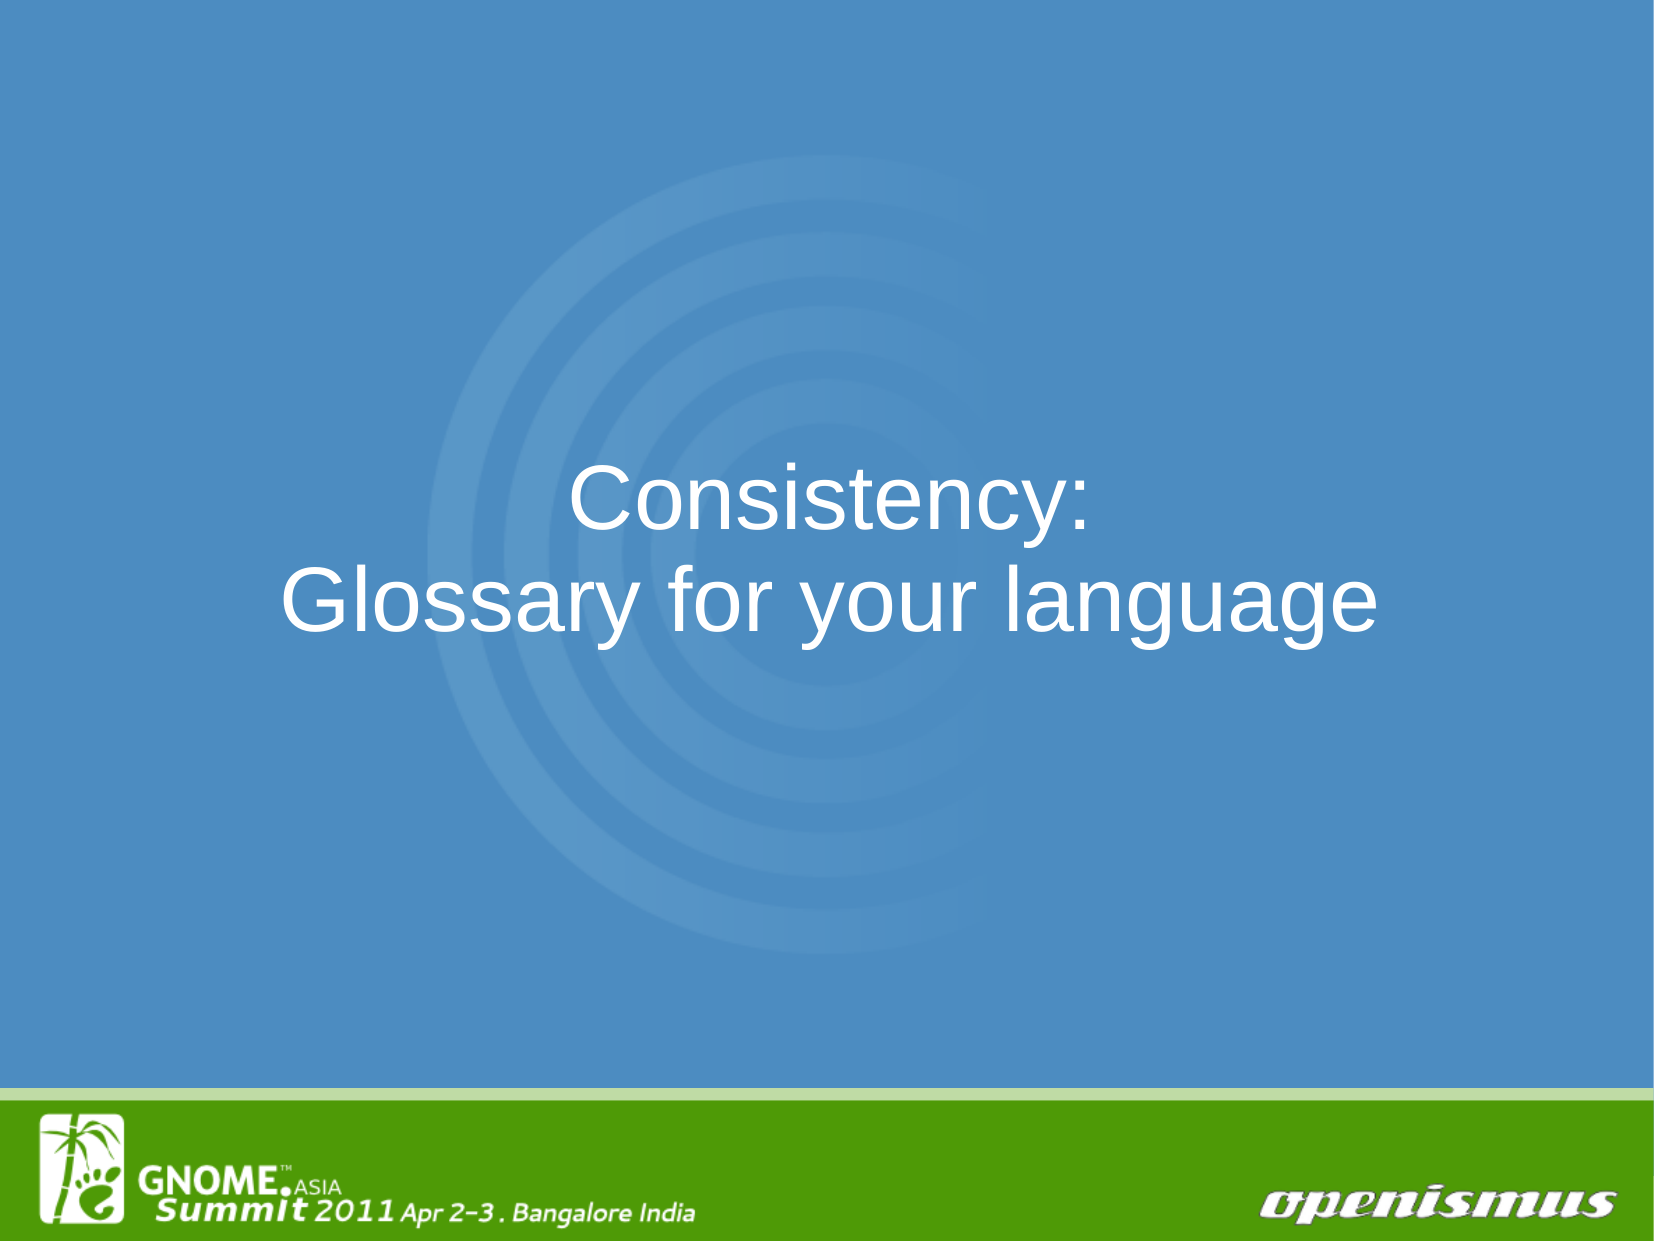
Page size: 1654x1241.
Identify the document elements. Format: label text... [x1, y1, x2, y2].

picture [0, 0, 1654, 1241]
title Consistency: Glossary for your language [120, 394, 1542, 704]
